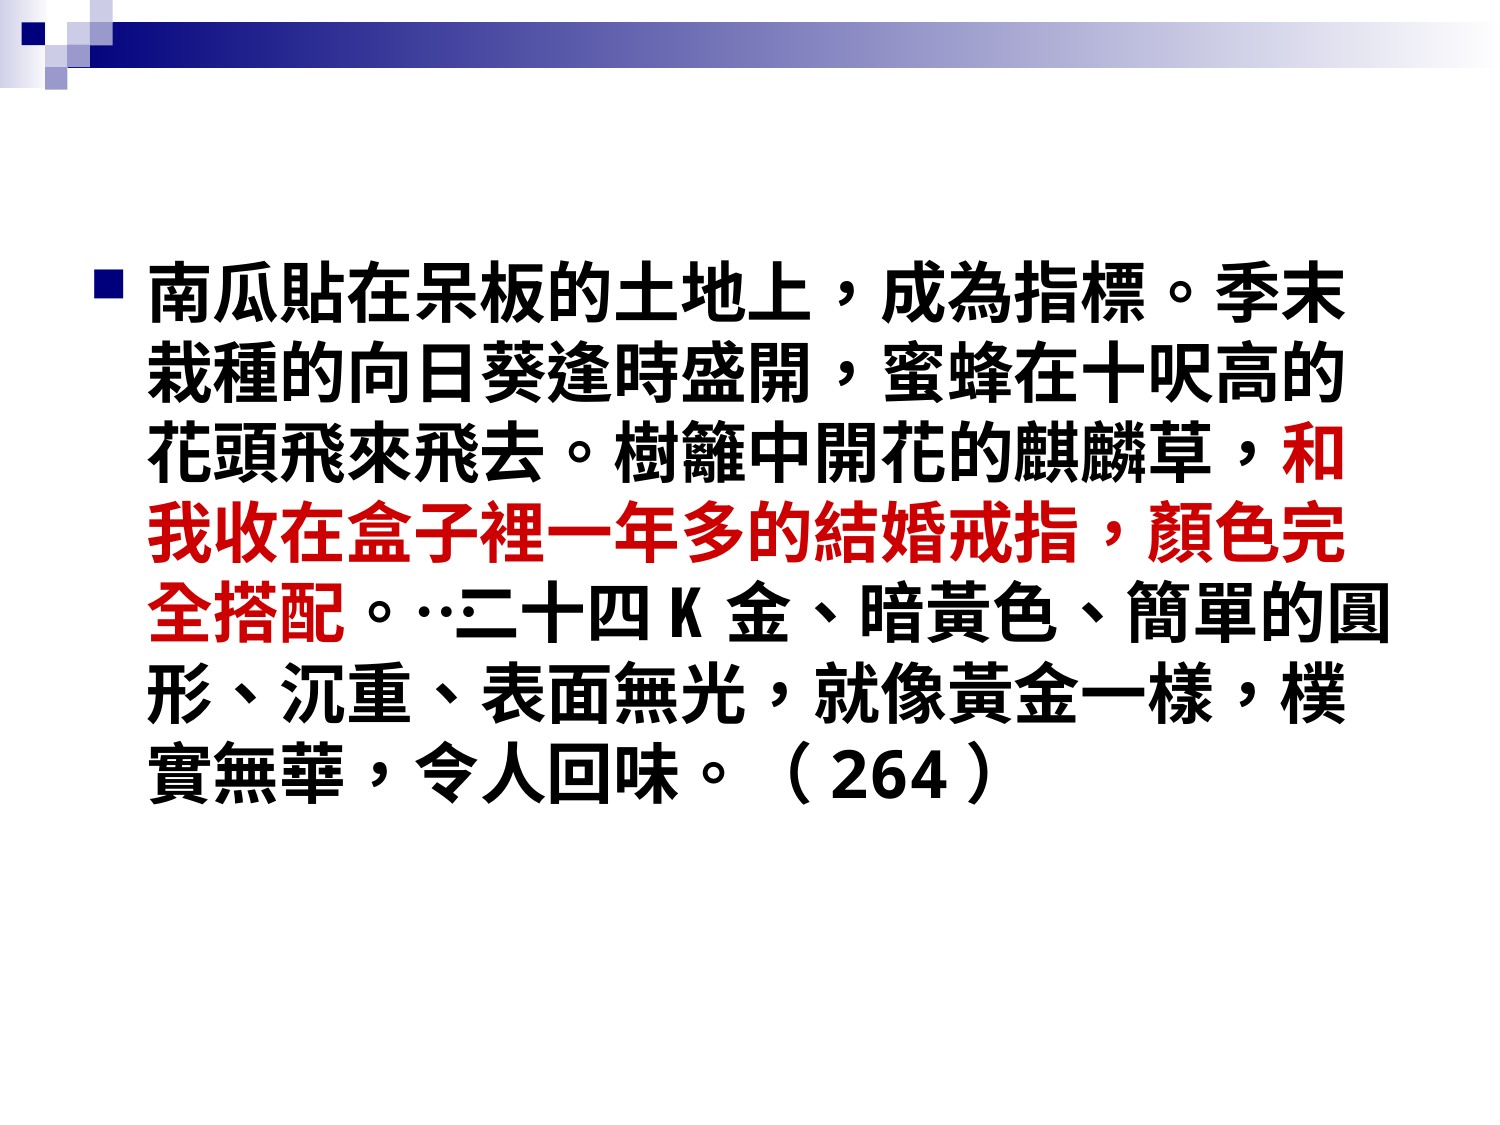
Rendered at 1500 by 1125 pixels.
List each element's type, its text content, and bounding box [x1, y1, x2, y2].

list 南瓜貼在呆板的土地上，成為指標。季末栽種的向日葵逢時盛開，蜜蜂在十呎高的花頭飛來飛去。樹籬中開花的麒麟草，和我收在盒子裡一年多的結婚戒指，顏色完全搭配。…二十四K金、暗黃色、簡單的圓形、沉重、表面無光，就像黃金一樣，樸實無華，令人回味。（264） [75, 243, 1426, 963]
